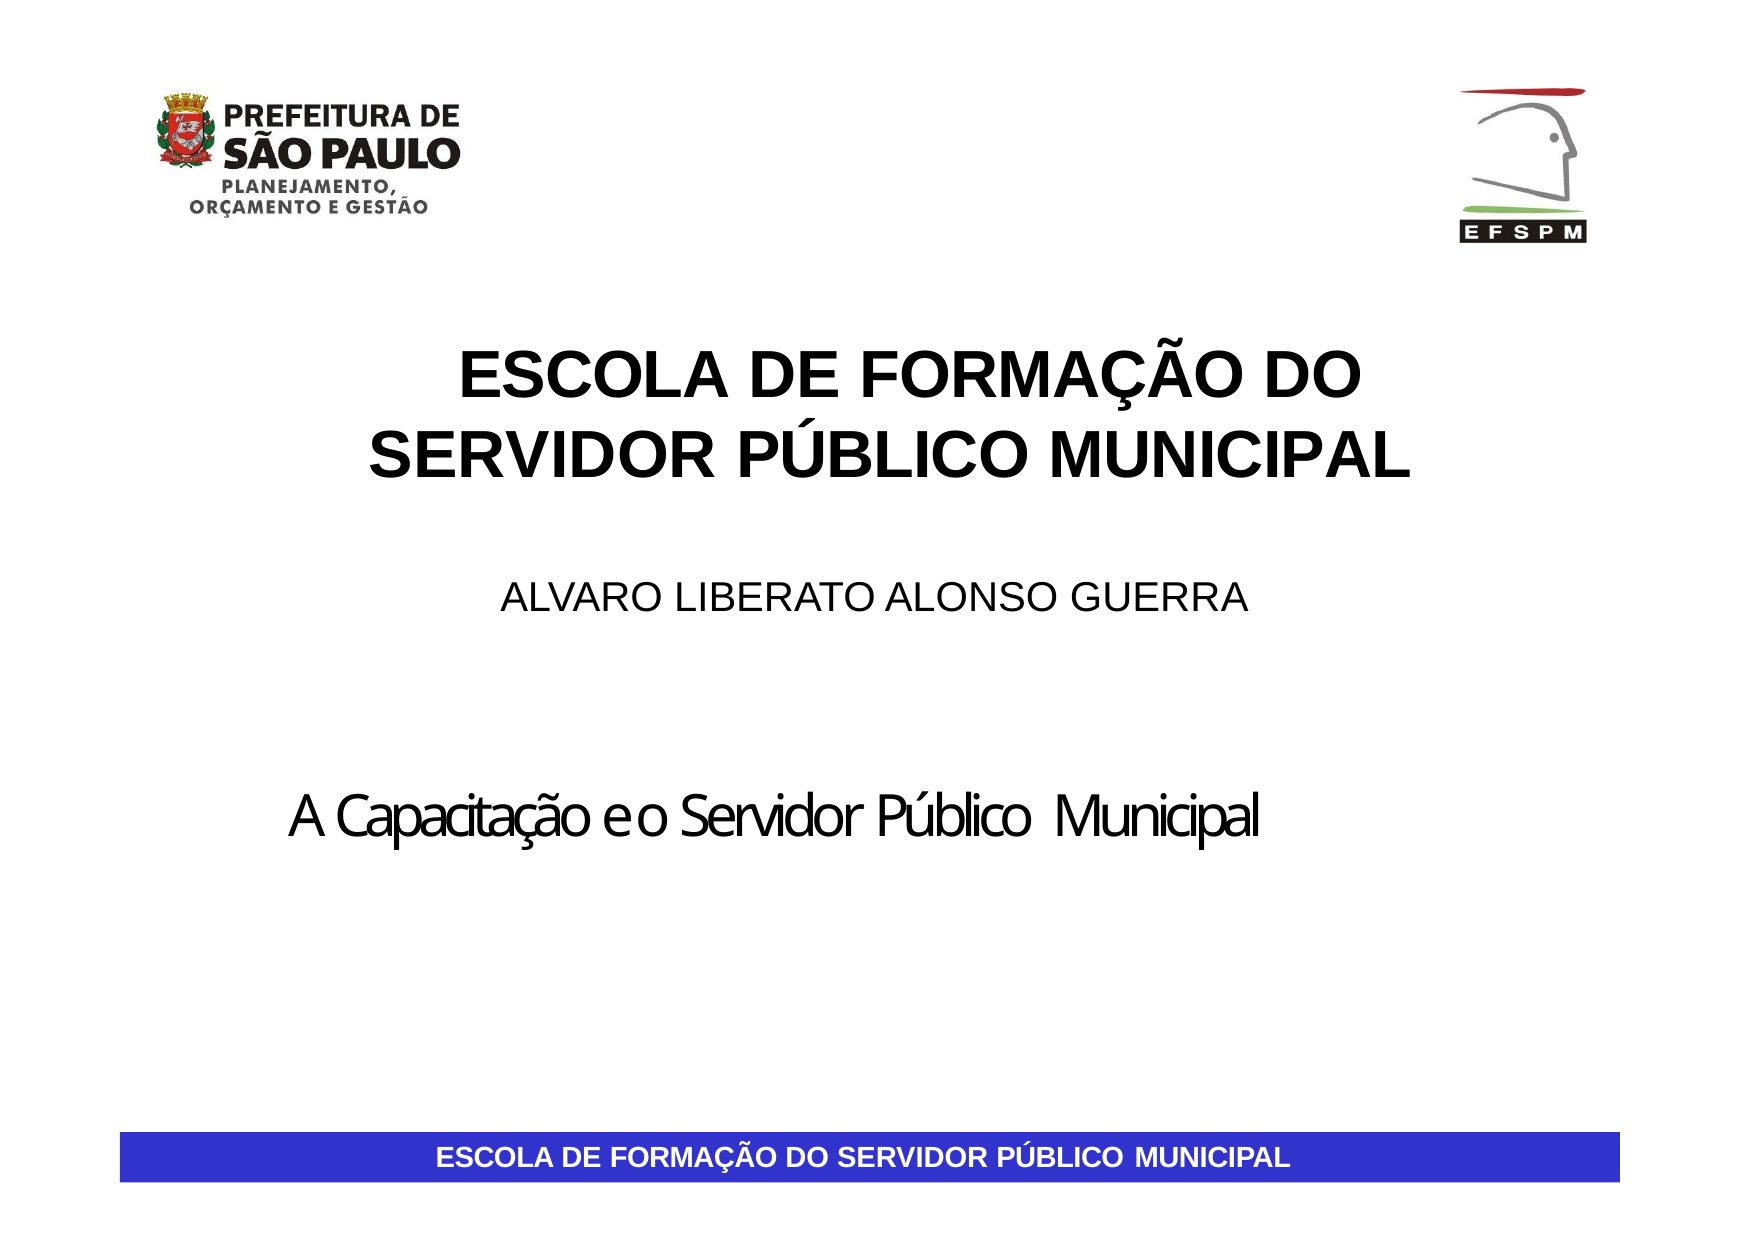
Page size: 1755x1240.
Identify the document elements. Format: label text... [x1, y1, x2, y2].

text_box ESCOLA DE FORMAÇÃO DO SERVIDOR PÚBLICO MUNICIPAL [433, 1134, 1298, 1178]
text_box ALVARO LIBERATO ALONSO GUERRA [498, 567, 1265, 622]
title ESCOLA DE FORMAÇÃO DO SERVIDOR PÚBLICO MUNICIPAL [366, 325, 1416, 490]
text_box A Capacitação e o Servidor Público Municipal [286, 776, 1473, 851]
